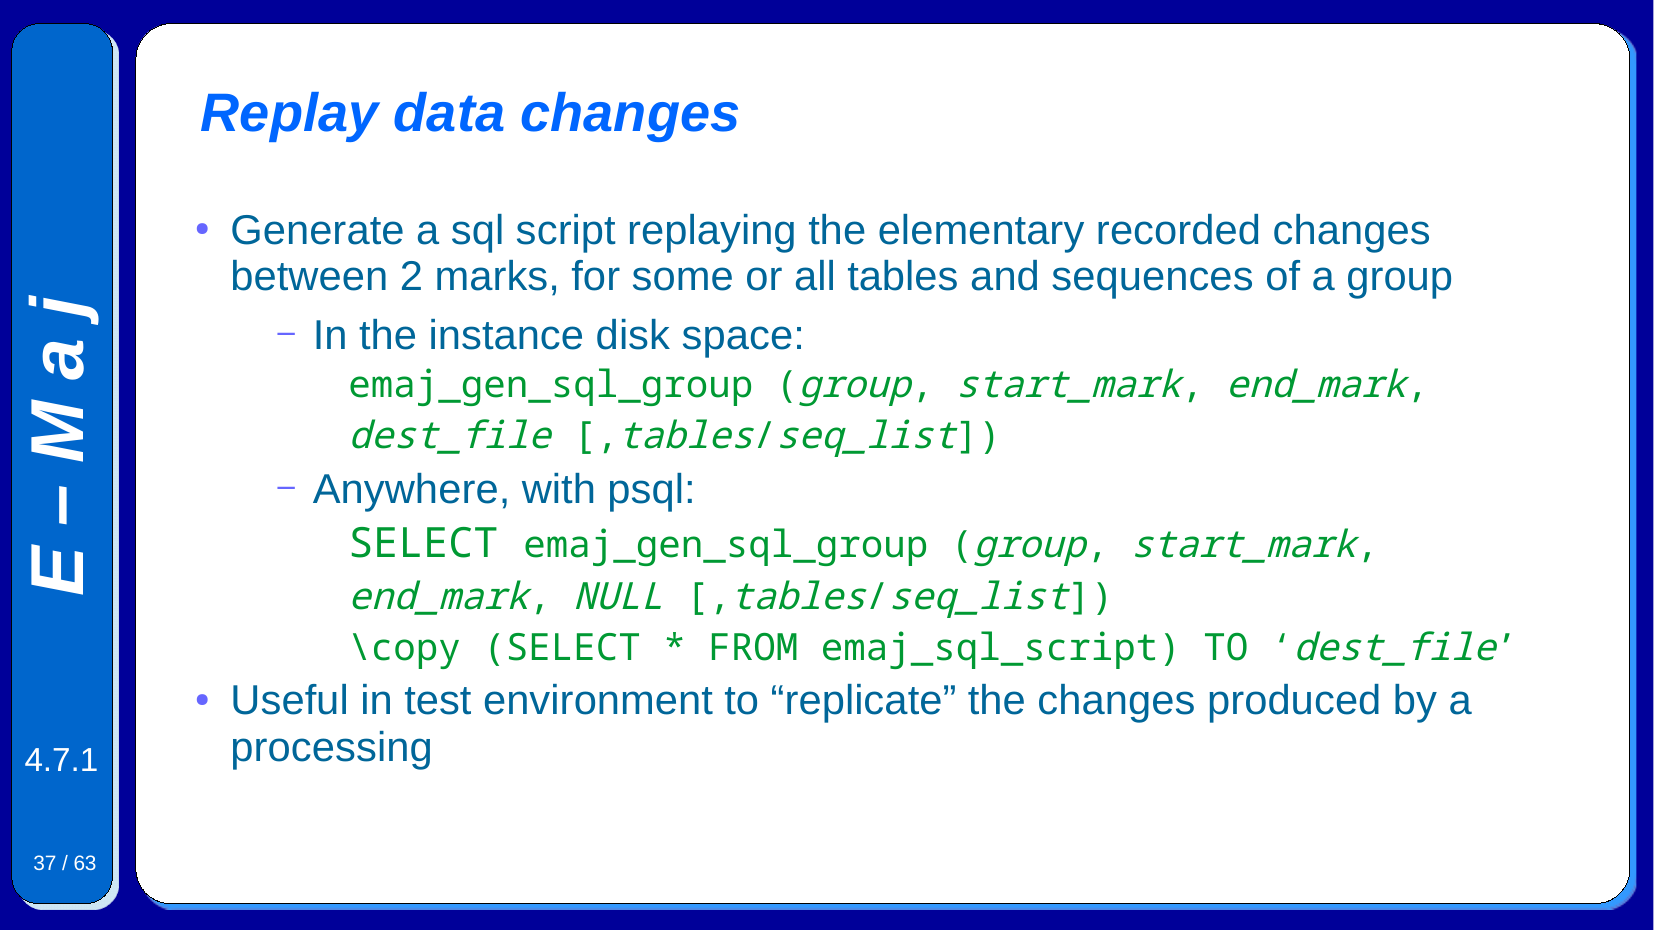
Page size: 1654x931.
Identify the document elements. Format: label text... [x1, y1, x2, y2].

list Generate a sql script replaying the elementary recorded changes between 2 marks, for some or all tables and sequences of a group In the instance disk space: emaj_gen_sql_group (group, start_mark, end_mark, dest_file [,tables/seq_list]) Anywhere, with psql: SELECT emaj_gen_sql_group (group, start_mark, end_mark, NULL [,tables/seq_list]) \copy (SELECT * FROM emaj_sql_script) TO ‘dest_file’ Useful in test environment to “replicate” the changes produced by a processing [177, 206, 1587, 881]
title Replay data changes [200, 34, 1575, 191]
